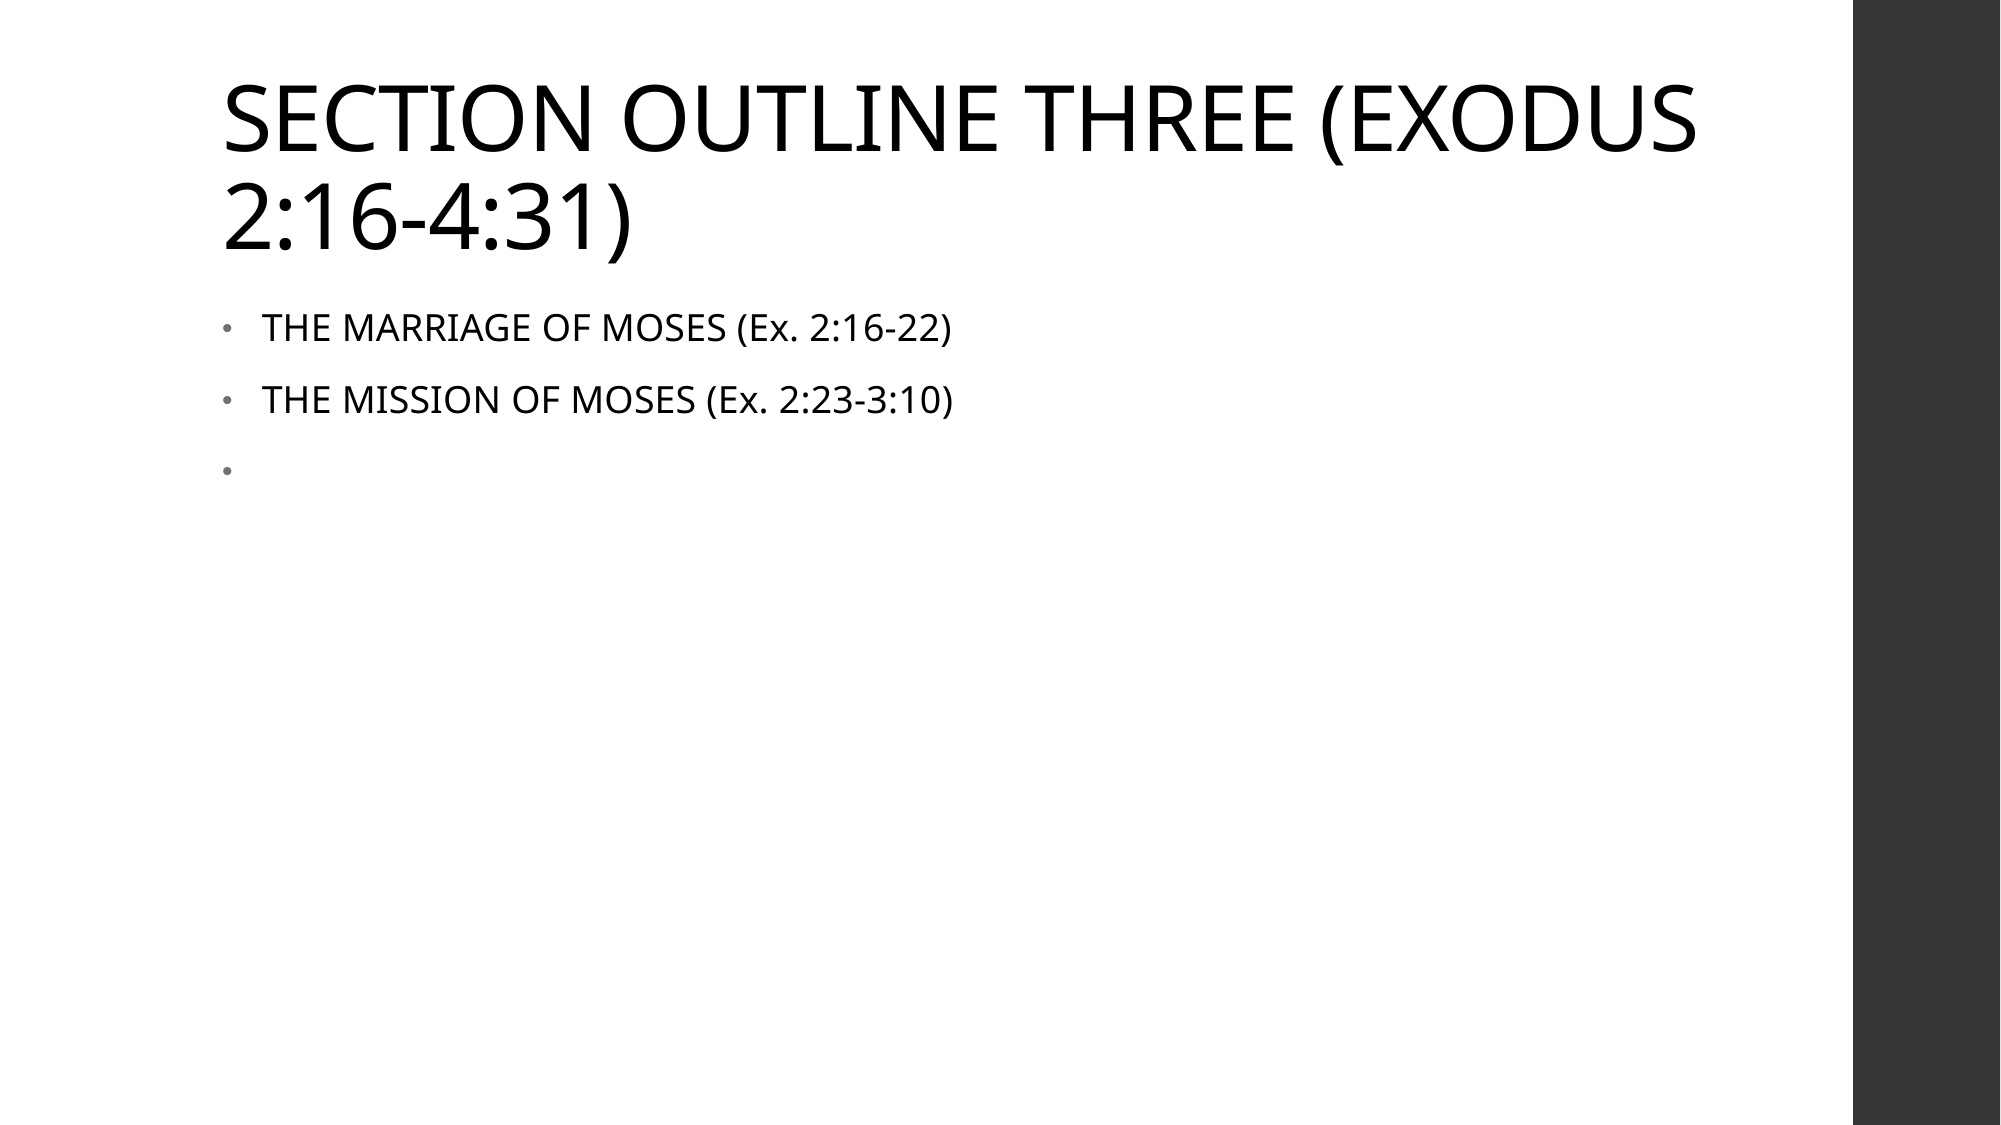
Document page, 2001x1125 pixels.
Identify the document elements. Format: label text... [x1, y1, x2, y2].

list THE MARRIAGE OF MOSES (Ex. 2:16-22) THE MISSION OF MOSES (Ex. 2:23-3:10) [206, 299, 1617, 1014]
title SECTION OUTLINE THREE (EXODUS 2:16-4:31) [206, 60, 1797, 278]
